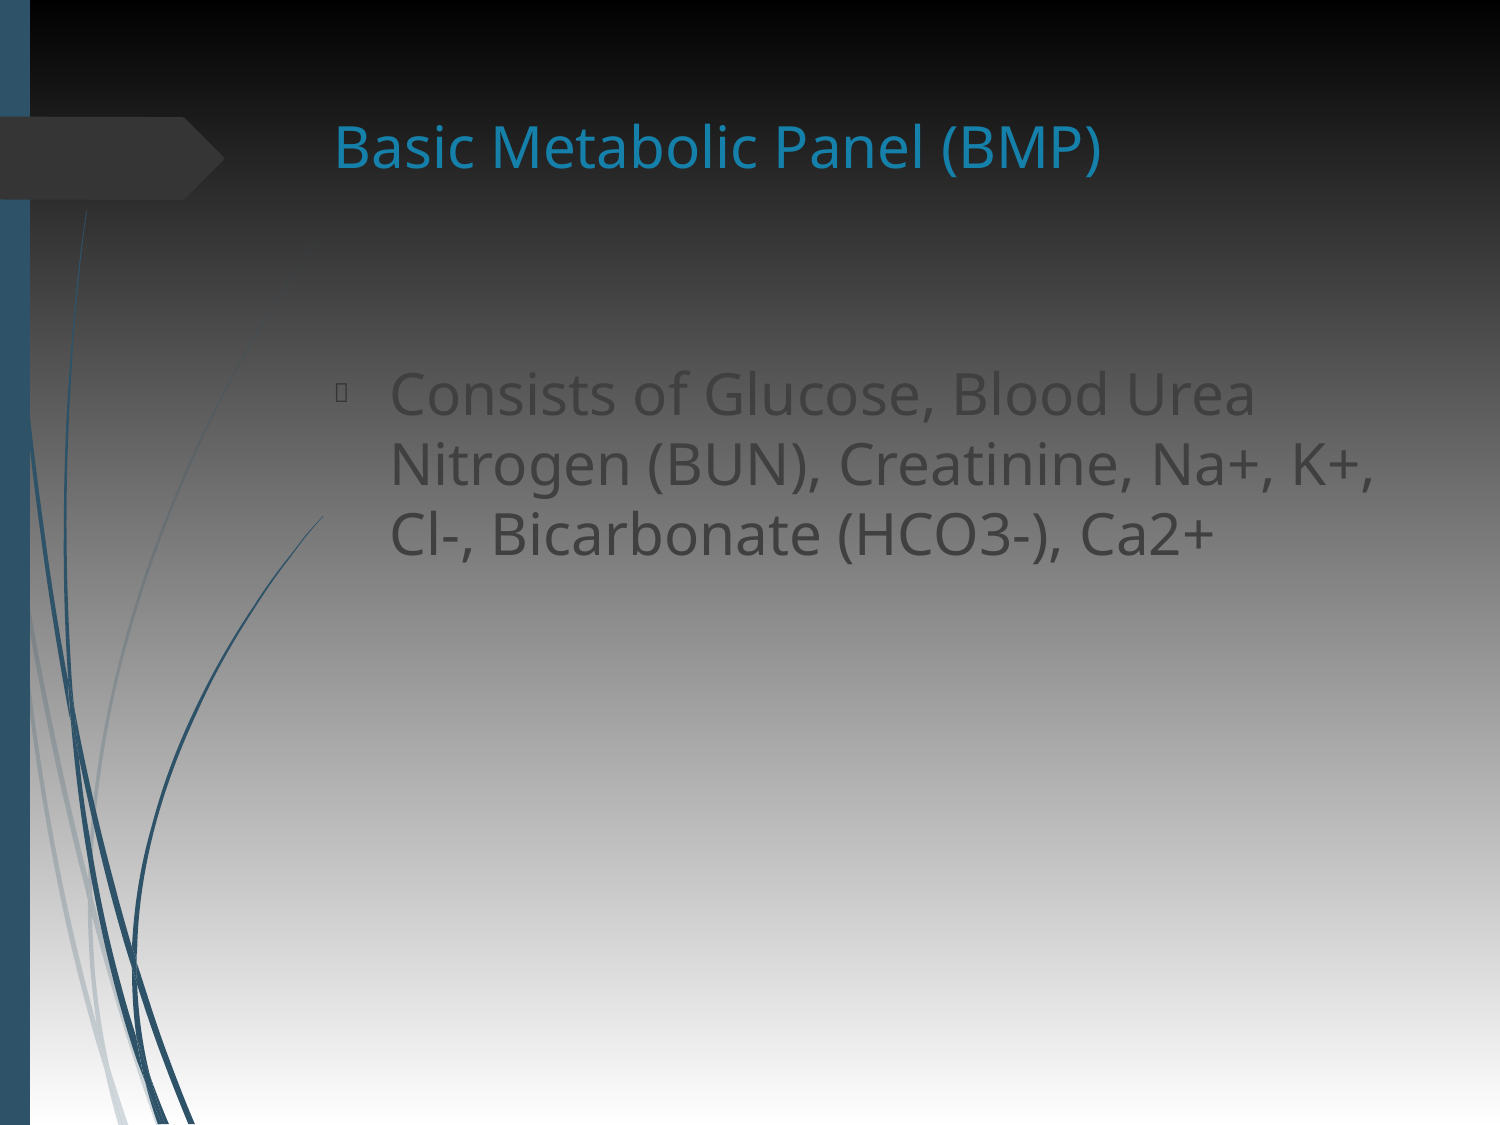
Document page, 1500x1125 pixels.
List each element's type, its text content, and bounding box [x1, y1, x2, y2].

list Consists of Glucose, Blood Urea Nitrogen (BUN), Creatinine, Na+, K+, Cl-, Bicarbonate (HCO3-), Ca2+ [318, 350, 1400, 970]
title Basic Metabolic Panel (BMP) [319, 102, 1400, 313]
